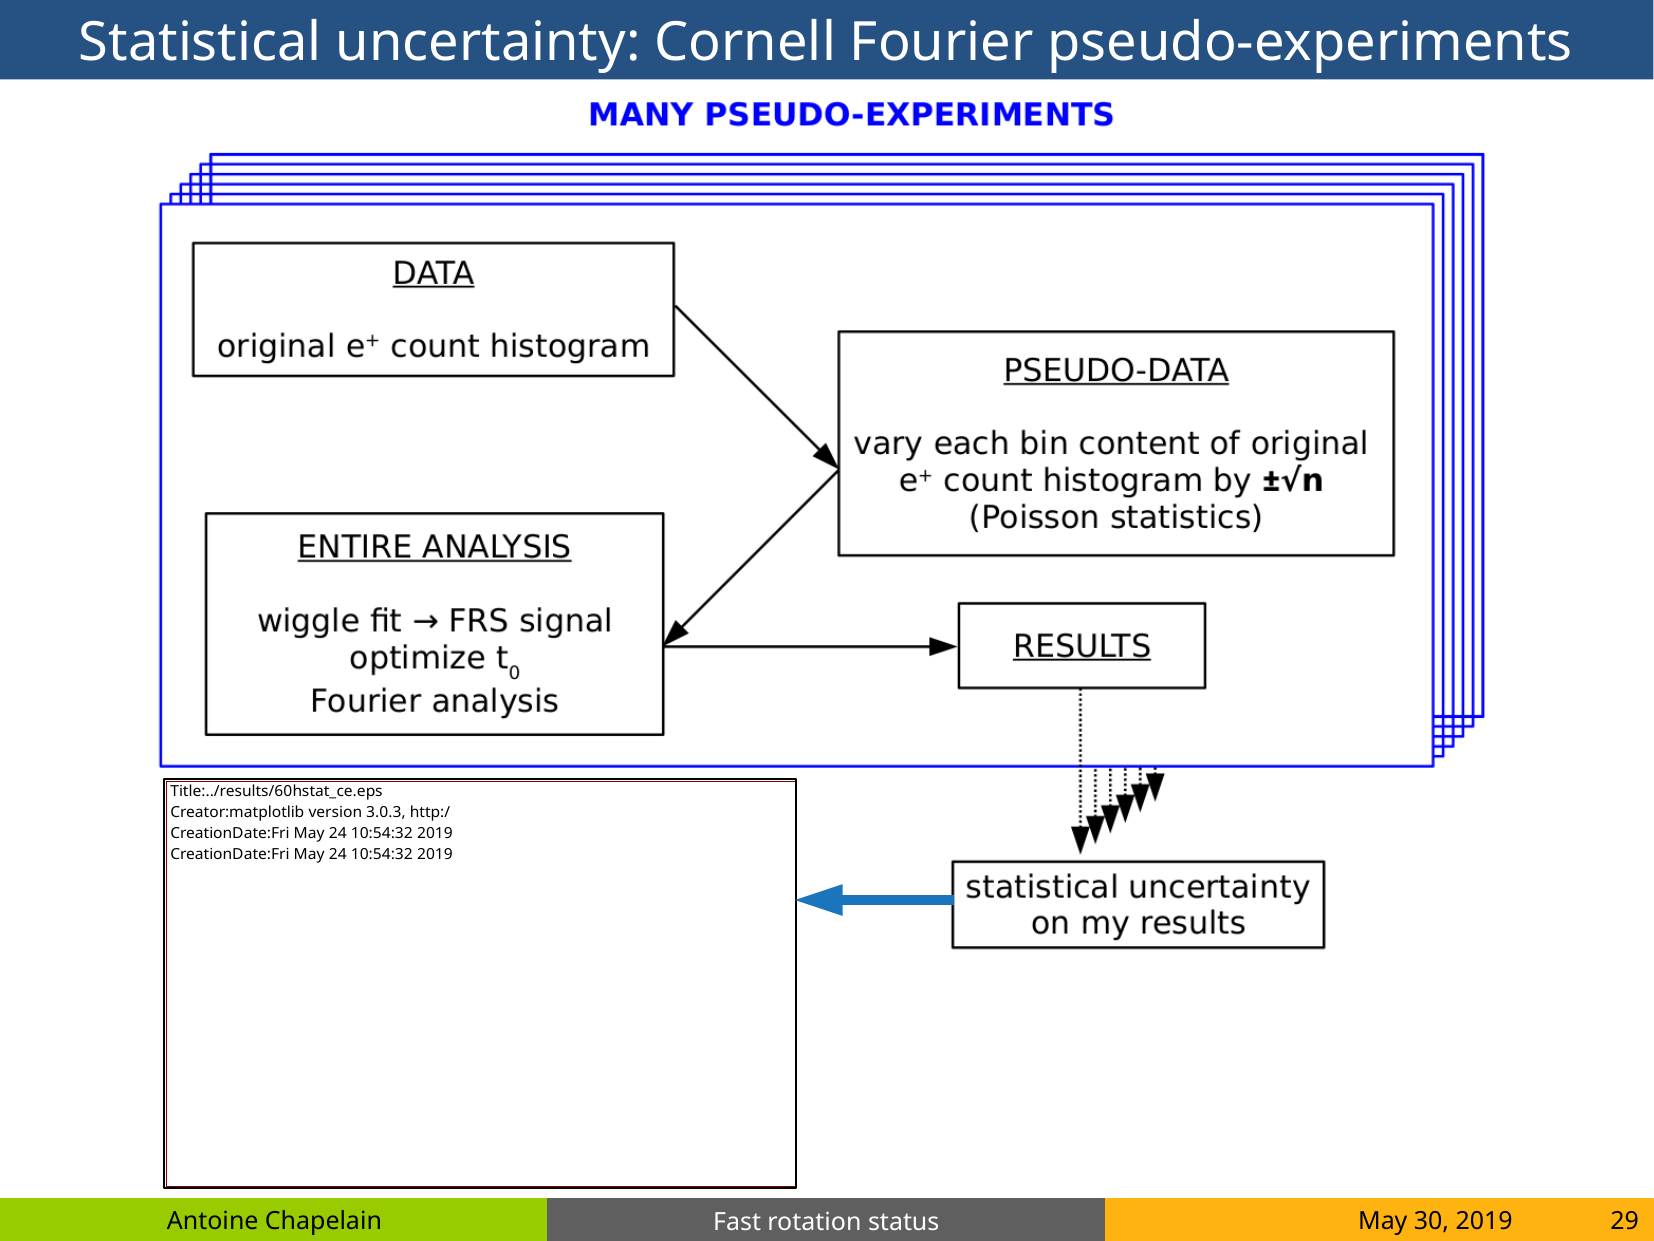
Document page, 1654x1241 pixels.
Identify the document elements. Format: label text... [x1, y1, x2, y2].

title Statistical uncertainty: Cornell Fourier pseudo-experiments [0, 0, 1654, 80]
picture [165, 780, 796, 1187]
picture [145, 98, 1496, 961]
